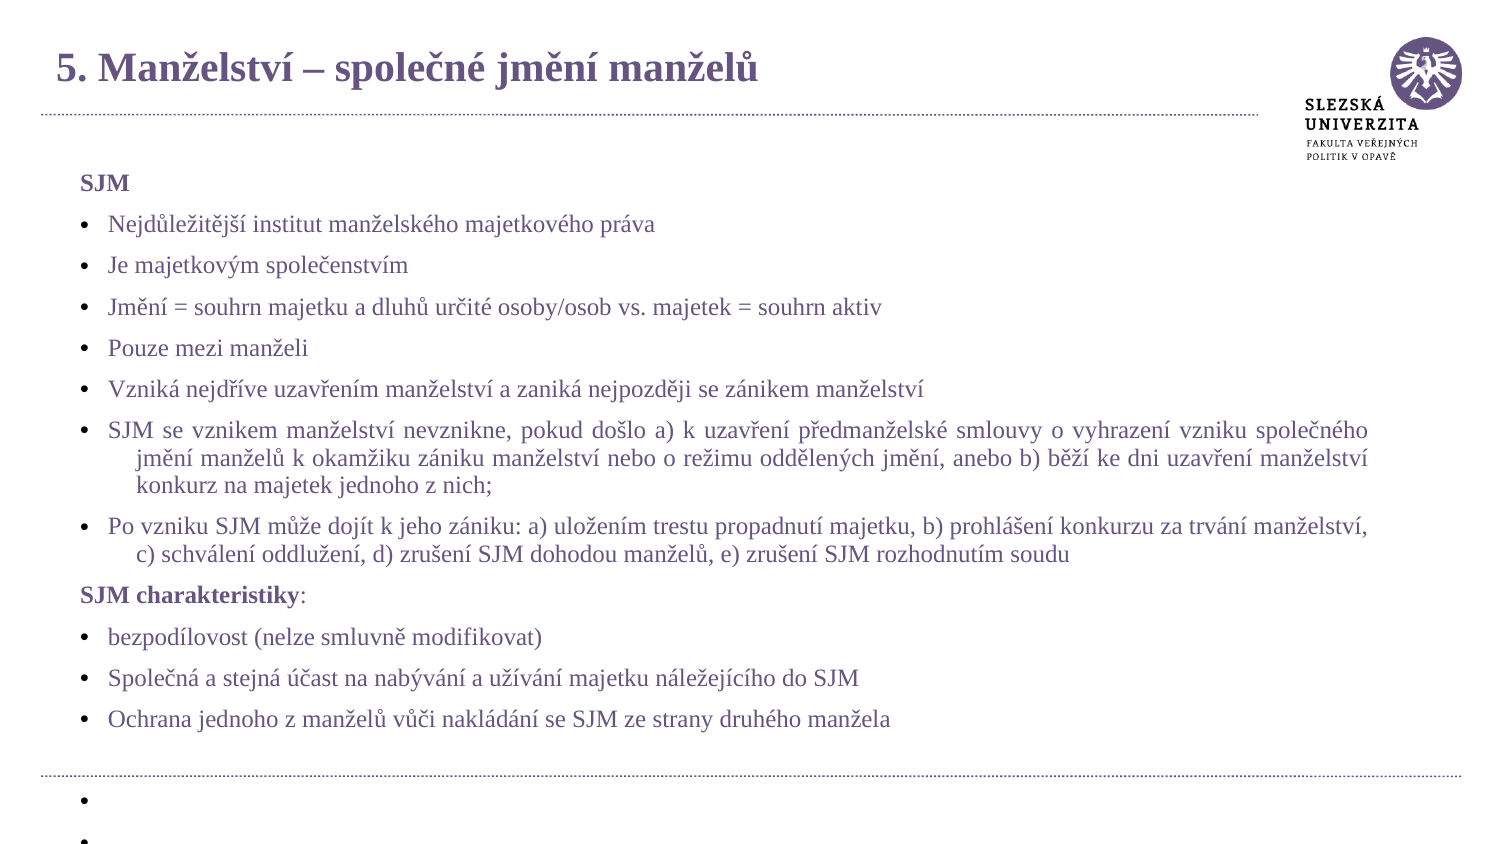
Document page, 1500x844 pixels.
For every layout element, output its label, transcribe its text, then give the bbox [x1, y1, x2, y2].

title 5. Manželství – společné jmění manželů [41, 32, 1220, 116]
text_box SJM Nejdůležitější institut manželského majetkového práva Je majetkovým společenstvím Jmění = souhrn majetku a dluhů určité osoby/osob vs. majetek = souhrn aktiv Pouze mezi manželi Vzniká nejdříve uzavřením manželství a zaniká nejpozději se zánikem manželství SJM se vznikem manželství nevznikne, pokud došlo a) k uzavření předmanželské smlouvy o vyhrazení vzniku společného jmění manželů k okamžiku zániku manželství nebo o režimu oddělených jmění, anebo b) běží ke dni uzavření manželství konkurz na majetek jednoho z nich; Po vzniku SJM může dojít k jeho zániku: a) uložením trestu propadnutí majetku, b) prohlášení konkurzu za trvání manželství, c) schválení oddlužení, d) zrušení SJM dohodou manželů, e) zrušení SJM rozhodnutím soudu SJM charakteristiky: bezpodílovost (nelze smluvně modifikovat) Společná a stejná účast na nabývání a užívání majetku náležejícího do SJM Ochrana jednoho z manželů vůči nakládání se SJM ze strany druhého manžela [64, 161, 1385, 784]
